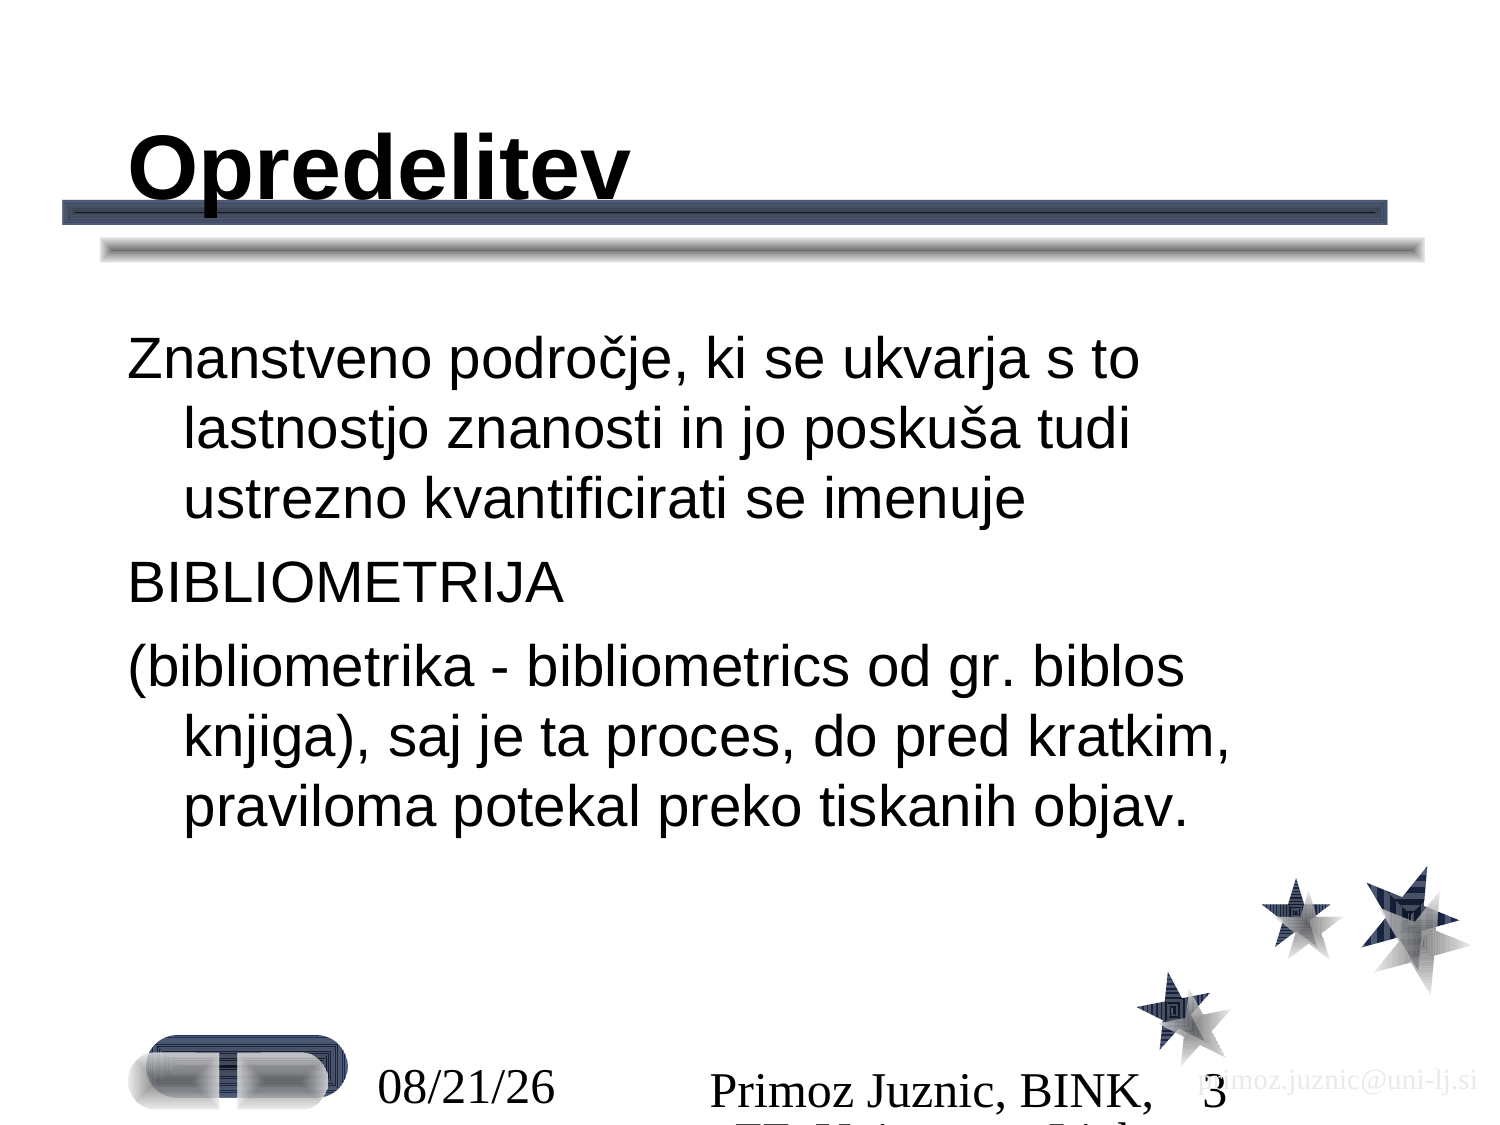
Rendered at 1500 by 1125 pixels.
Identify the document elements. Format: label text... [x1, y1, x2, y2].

list Znanstveno področje, ki se ukvarja s to lastnostjo znanosti in jo poskuša tudi ustrezno kvantificirati se imenuje BIBLIOMETRIJA (bibliometrika - bibliometrics od gr. biblos knjiga), saj je ta proces, do pred kratkim, praviloma potekal preko tiskanih objav. [112, 312, 1388, 988]
title Opredelitev [112, 37, 1388, 225]
